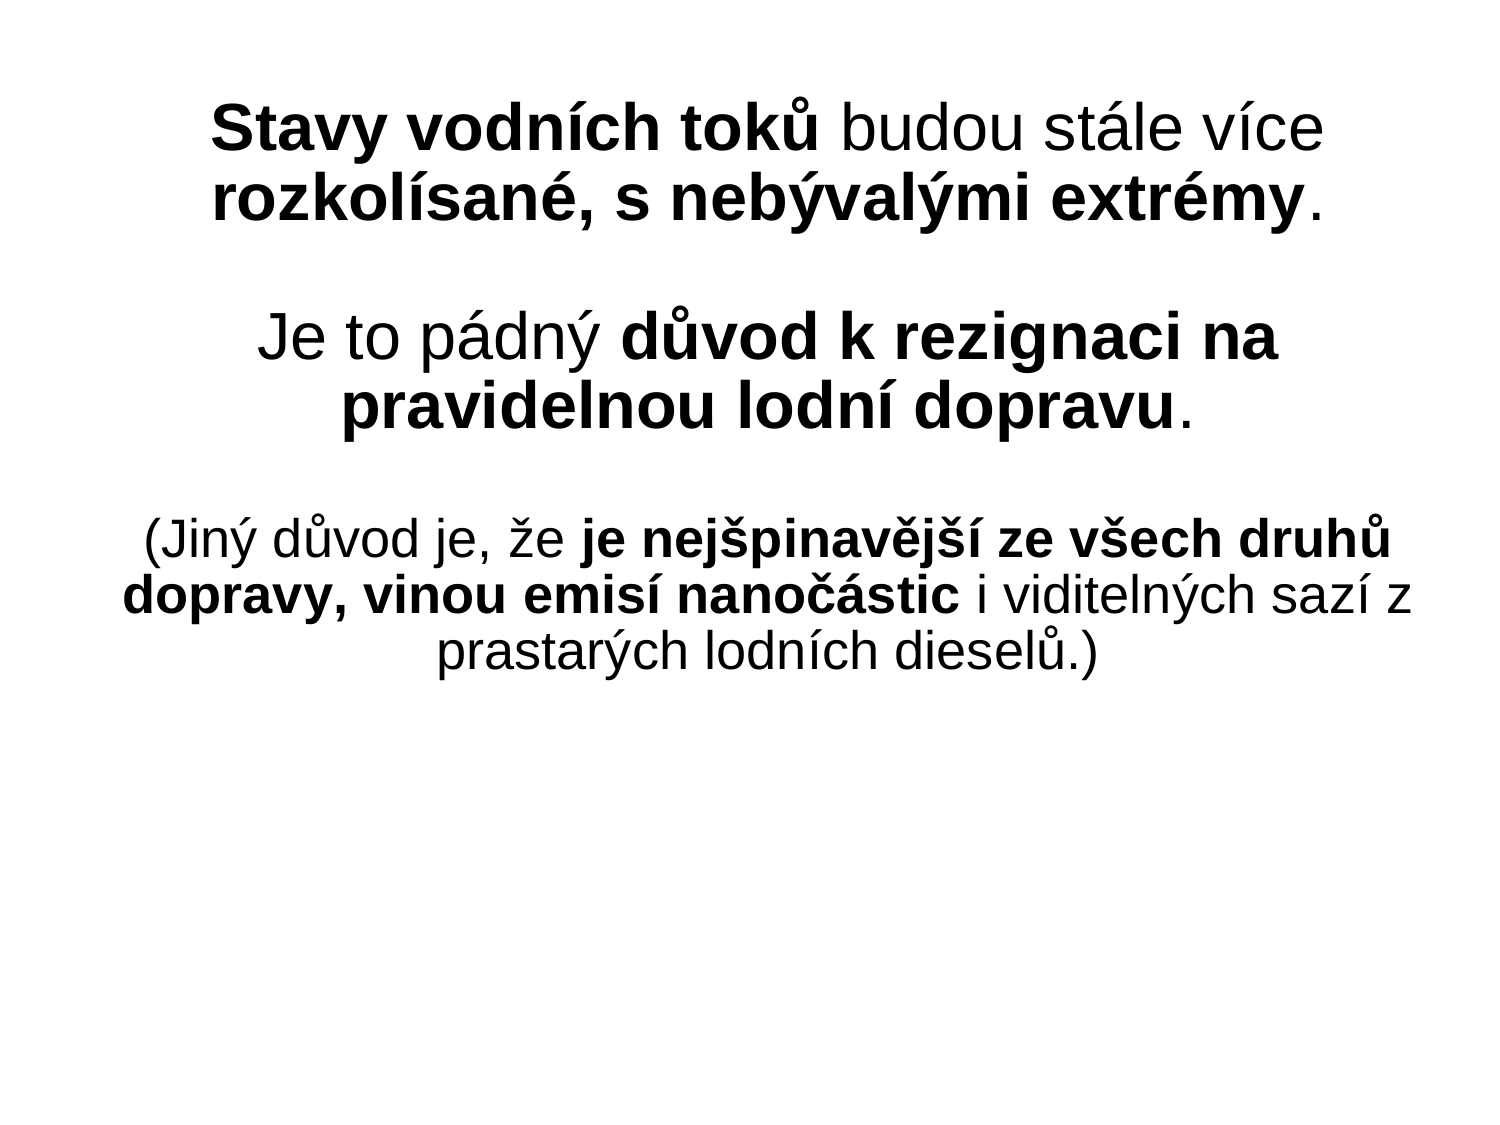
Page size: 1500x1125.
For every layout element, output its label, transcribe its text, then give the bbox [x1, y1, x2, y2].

title Stavy vodních toků budou stále více rozkolísané, s nebývalými extrémy. Je to pádný důvod k rezignaci na pravidelnou lodní dopravu. (Jiný důvod je, že je nejšpinavější ze všech druhů dopravy, vinou emisí nanočástic i viditelných sazí z prastarých lodních dieselů.) [93, 90, 1444, 686]
